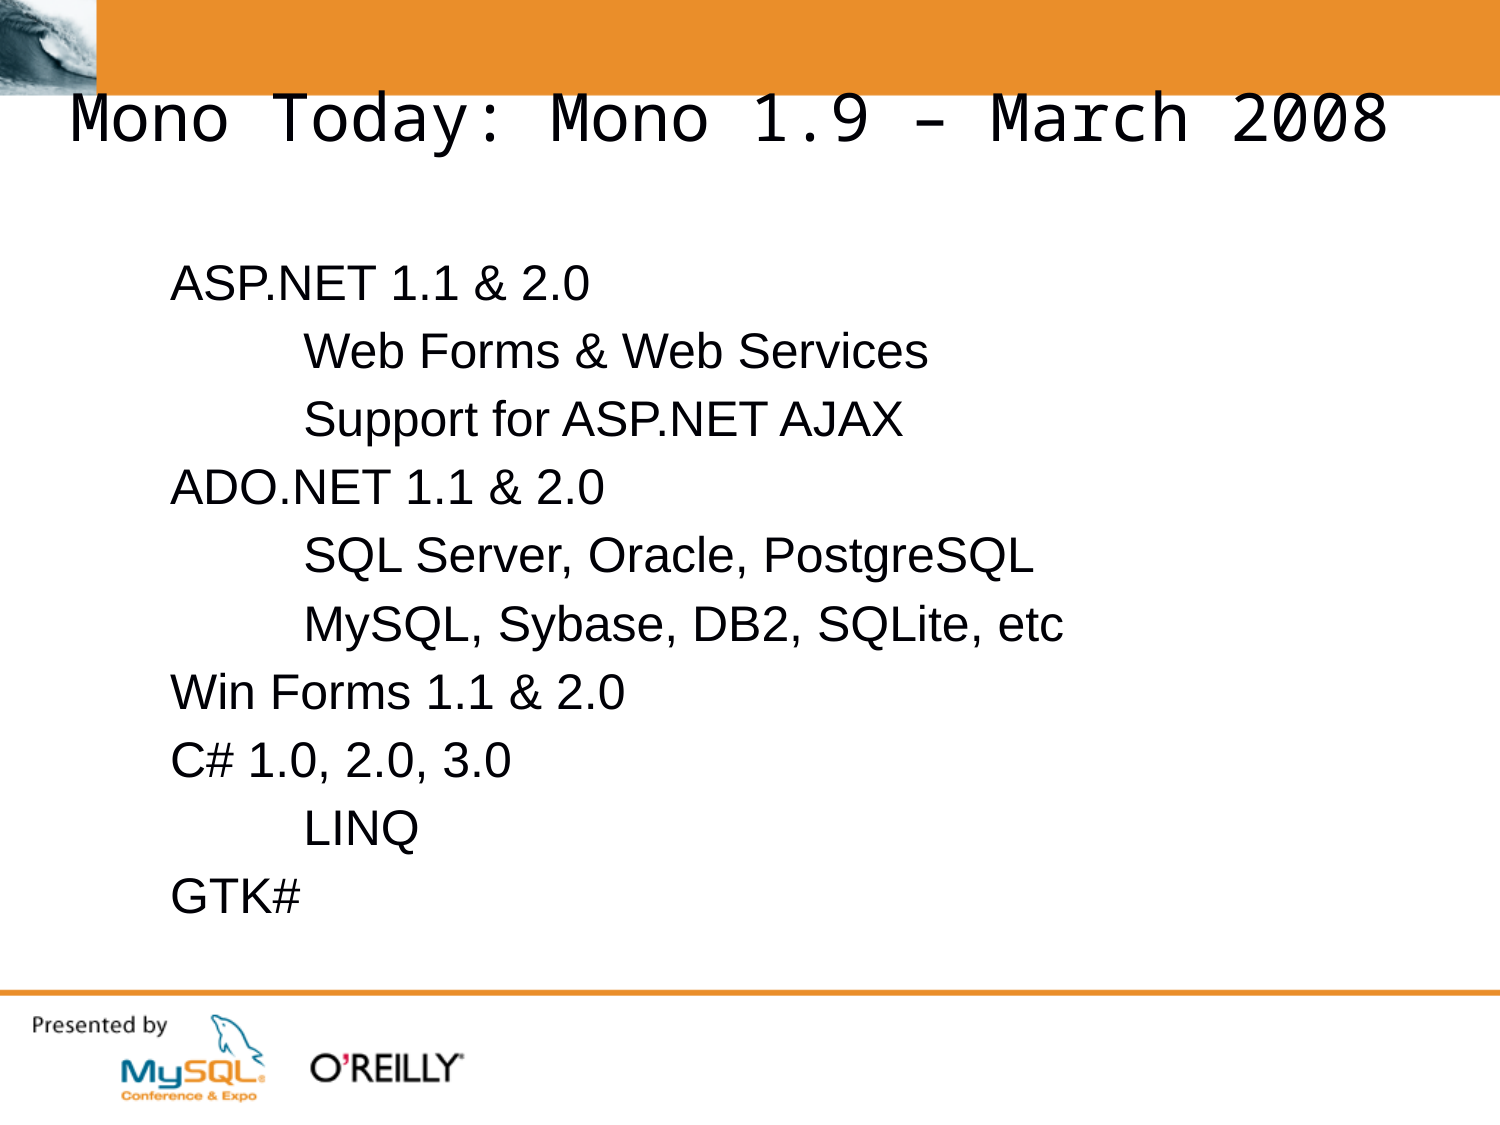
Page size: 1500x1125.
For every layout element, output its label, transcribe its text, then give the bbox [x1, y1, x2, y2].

list ASP.NET 1.1 & 2.0 Web Forms & Web Services Support for ASP.NET AJAX ADO.NET 1.1 & 2.0 SQL Server, Oracle, PostgreSQL MySQL, Sybase, DB2, SQLite, etc Win Forms 1.1 & 2.0 C# 1.0, 2.0, 3.0 LINQ GTK# [163, 254, 1445, 927]
title Mono Today: Mono 1.9 – March 2008 [70, 0, 1417, 232]
picture [0, 0, 1500, 1125]
